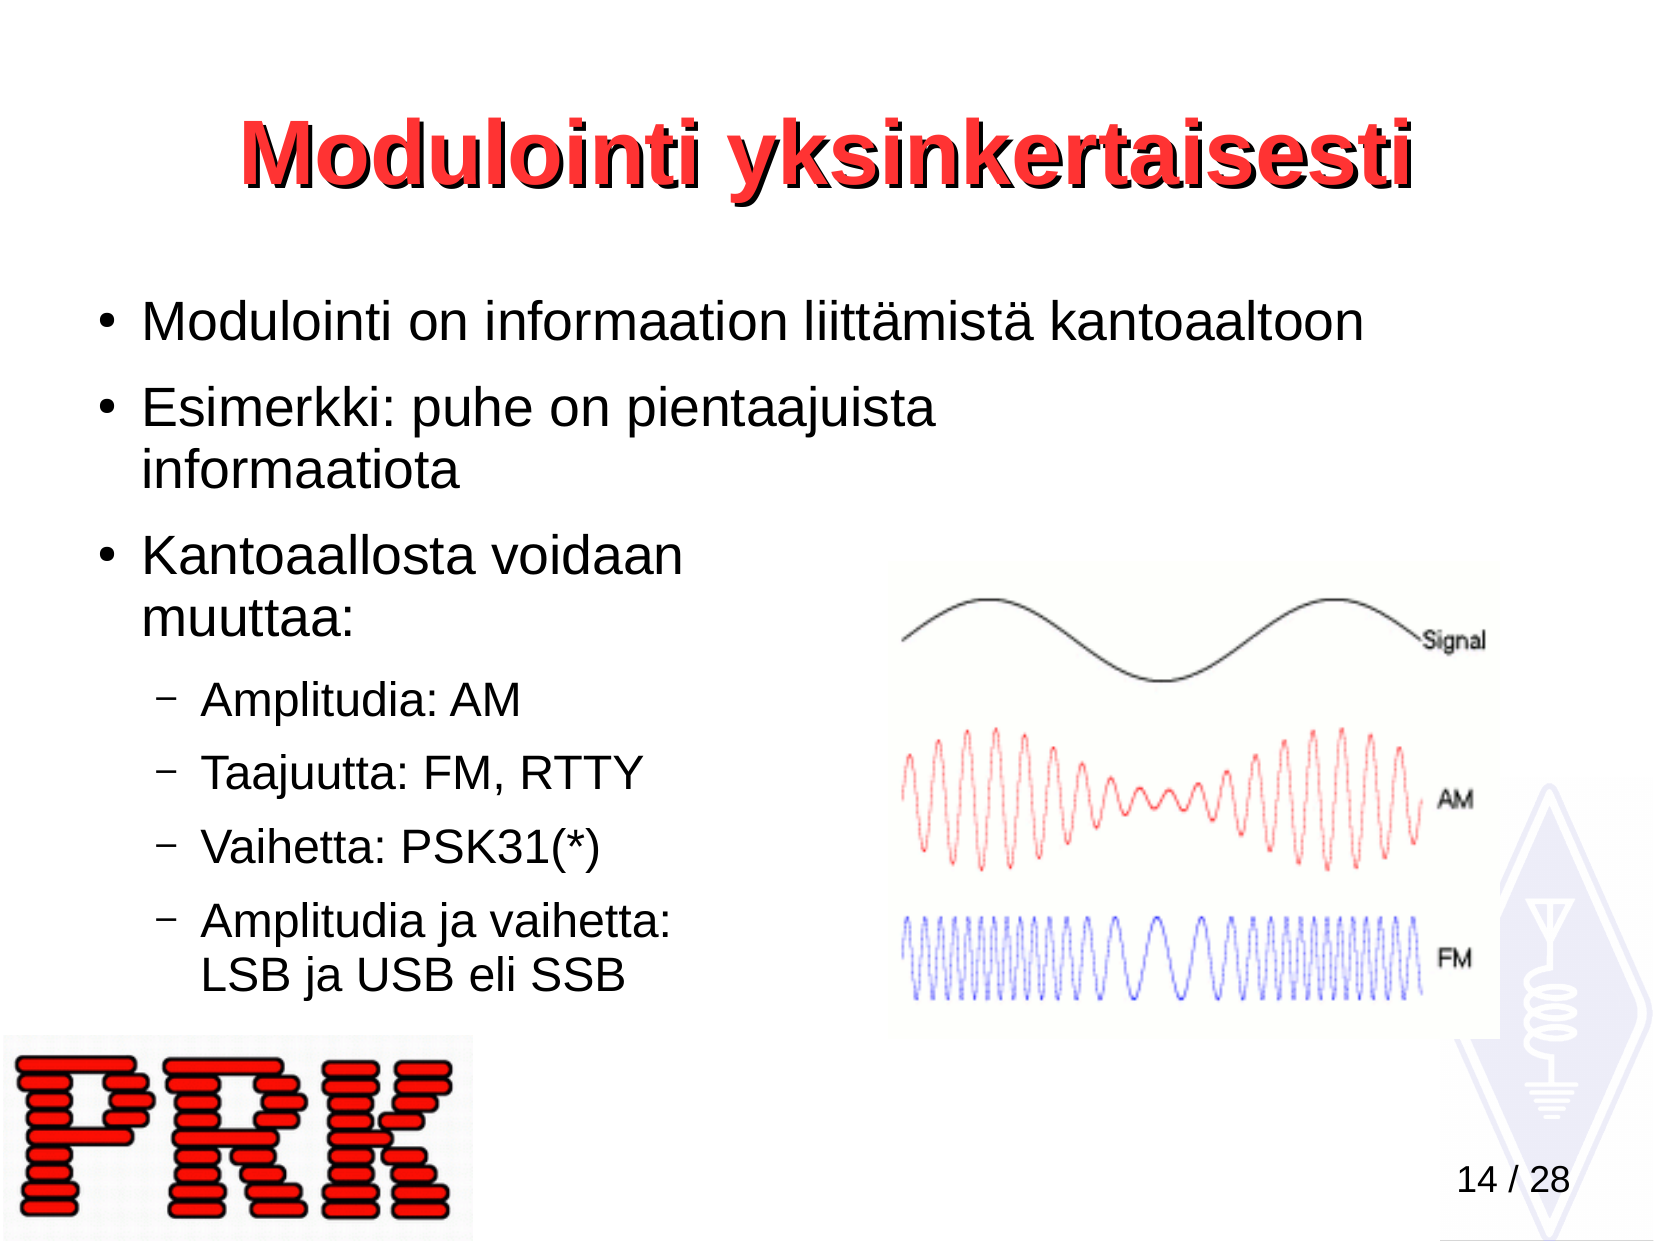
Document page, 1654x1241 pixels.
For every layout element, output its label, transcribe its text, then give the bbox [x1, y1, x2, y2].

list Modulointi on informaation liittämistä kantoaaltoon Esimerkki: puhe on pientaajuista informaatiota Kantoaallosta voidaan muuttaa: Amplitudia: AM Taajuutta: FM, RTTY Vaihetta: PSK31(*) Amplitudia ja vaihetta: LSB ja USB eli SSB [82, 290, 1571, 1010]
title Modulointi yksinkertaisesti [82, 49, 1571, 257]
picture [3, 1035, 473, 1241]
picture [888, 561, 1654, 1241]
